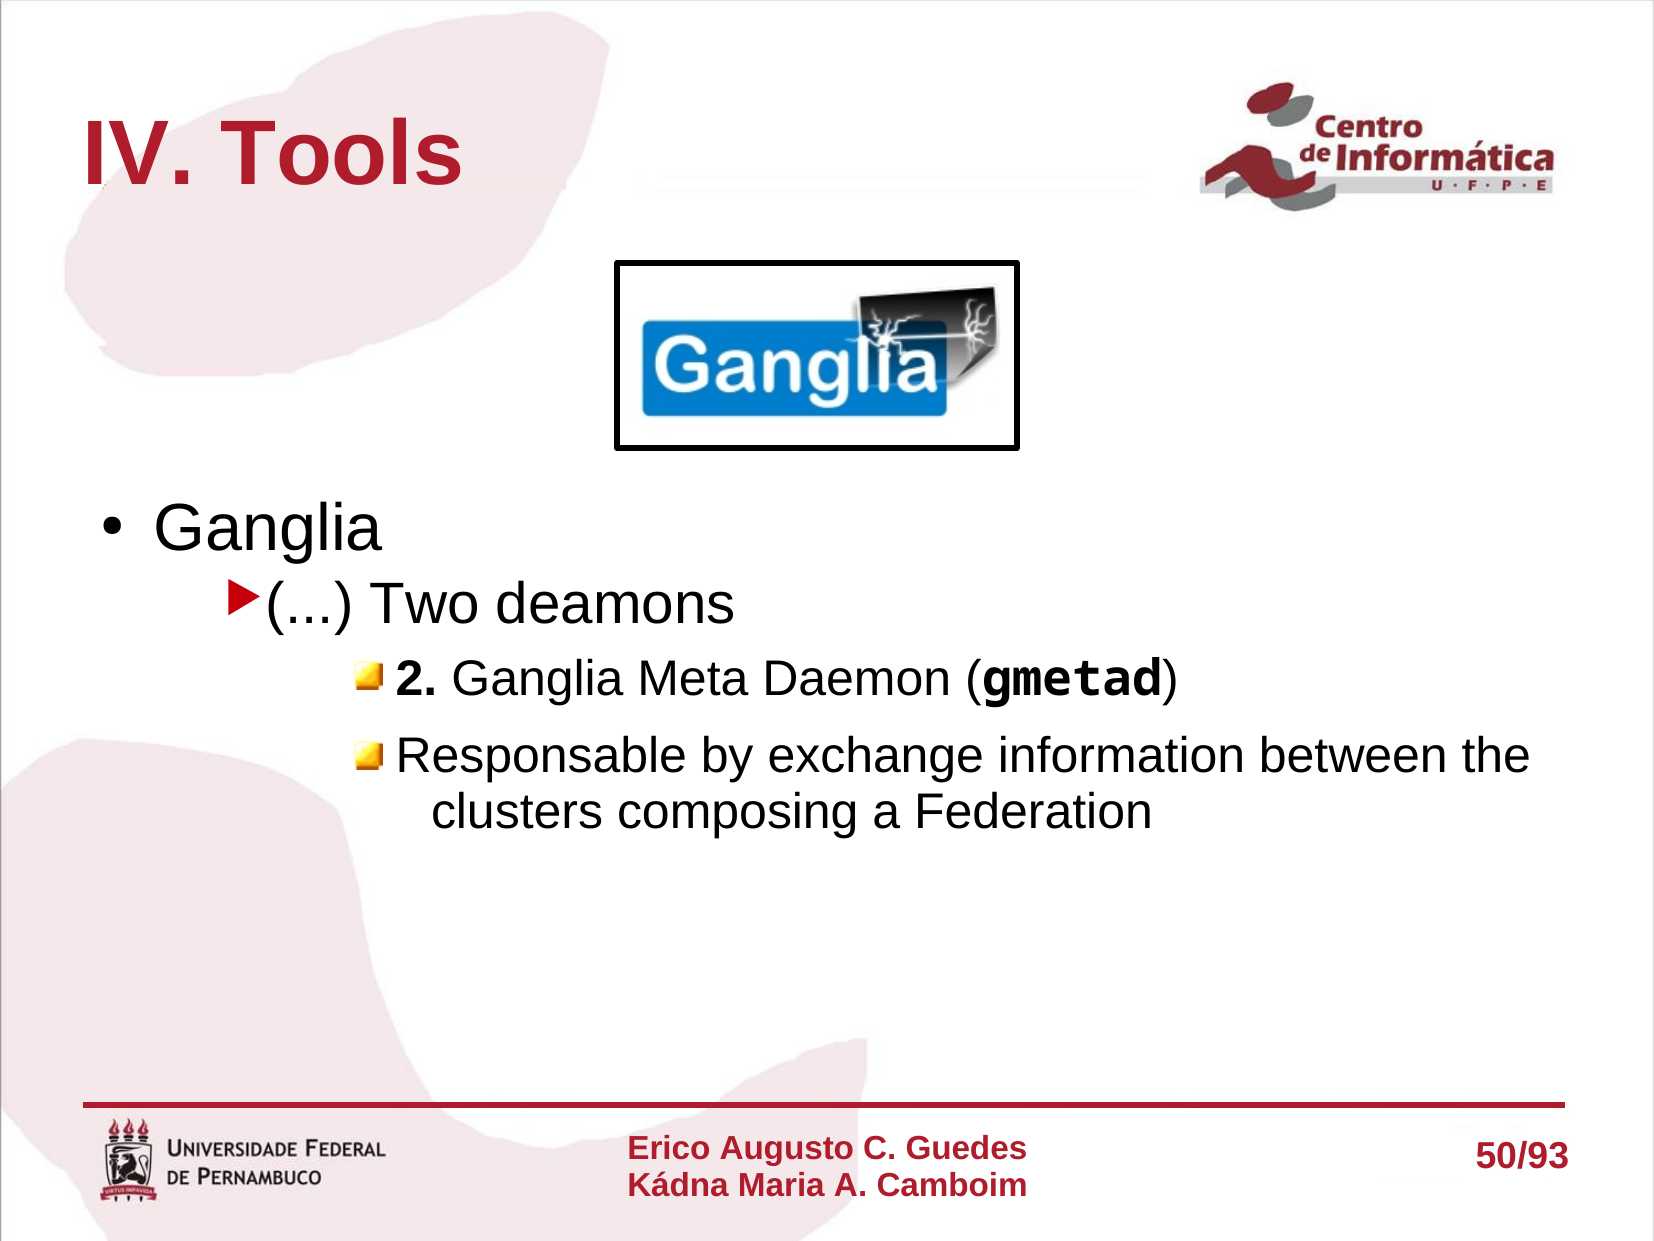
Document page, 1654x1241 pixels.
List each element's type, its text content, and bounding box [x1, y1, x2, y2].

title IV. Tools [82, 56, 1571, 250]
picture [0, 0, 1654, 1241]
list Ganglia (...) Two deamons 2. Ganglia Meta Daemon (gmetad) Responsable by exchange information between the clusters composing a Federation [82, 490, 1595, 1083]
